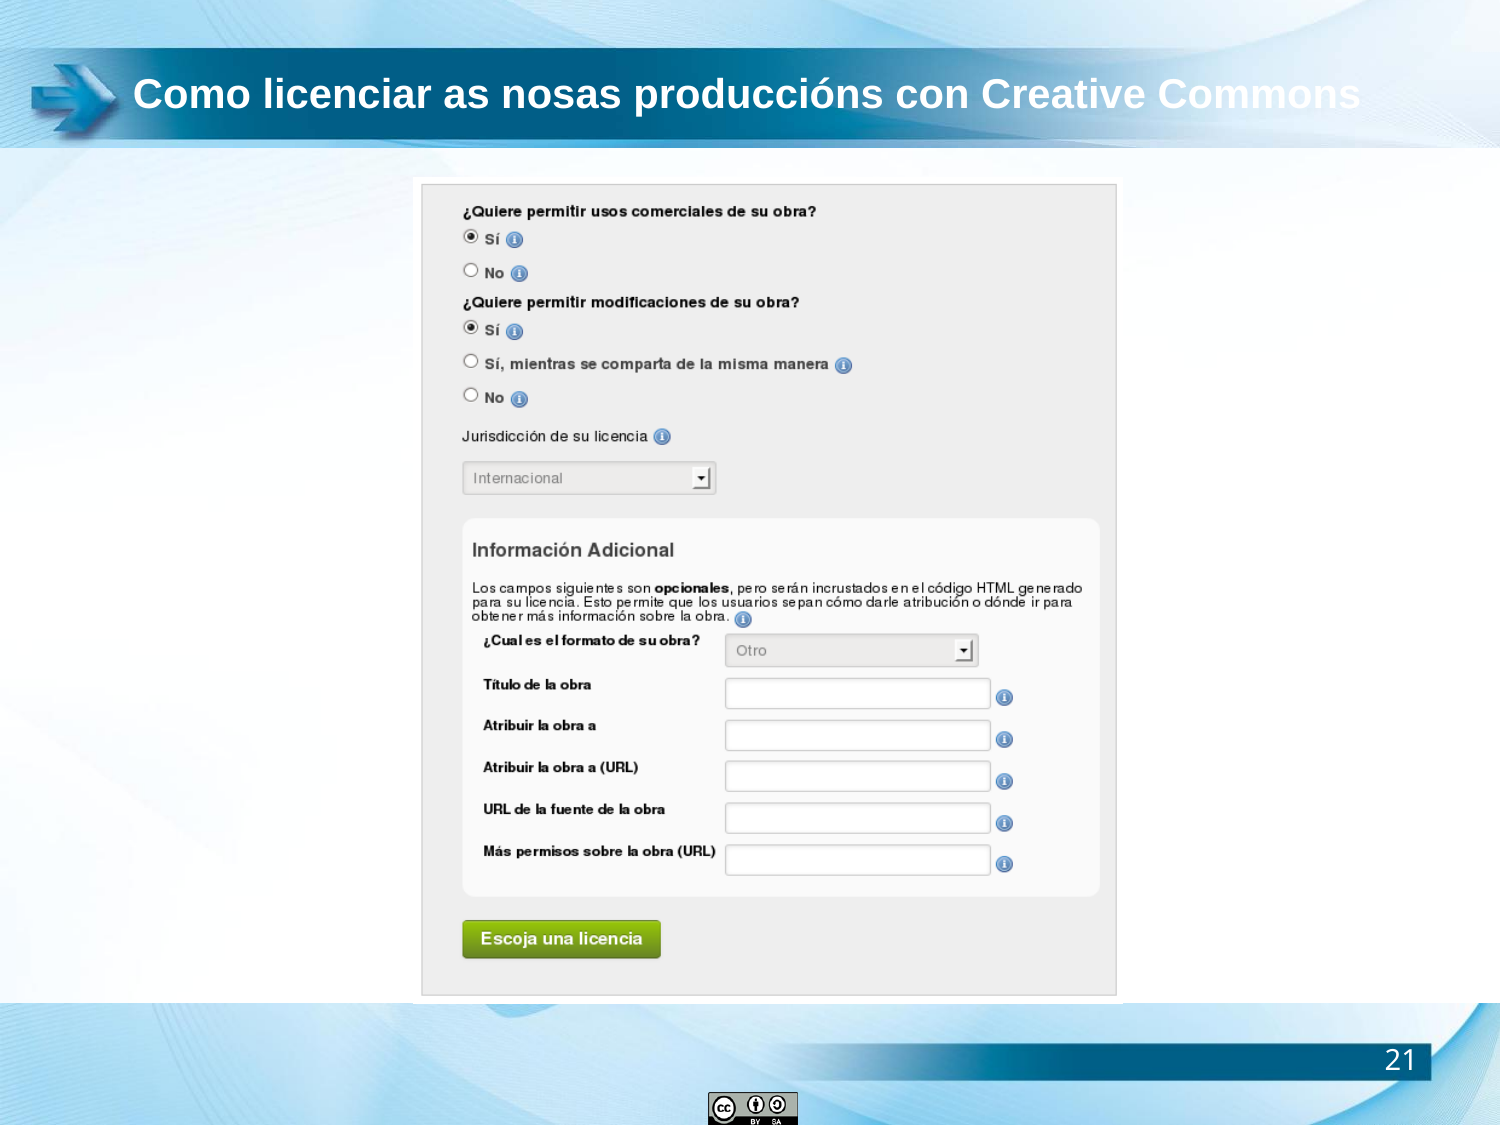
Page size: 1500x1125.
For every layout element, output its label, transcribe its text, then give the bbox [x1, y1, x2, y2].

text_box Como licenciar as nosas produccións con Creative Commons [118, 59, 1377, 124]
text_box <número> [1082, 1031, 1433, 1092]
picture [0, 0, 1500, 1125]
